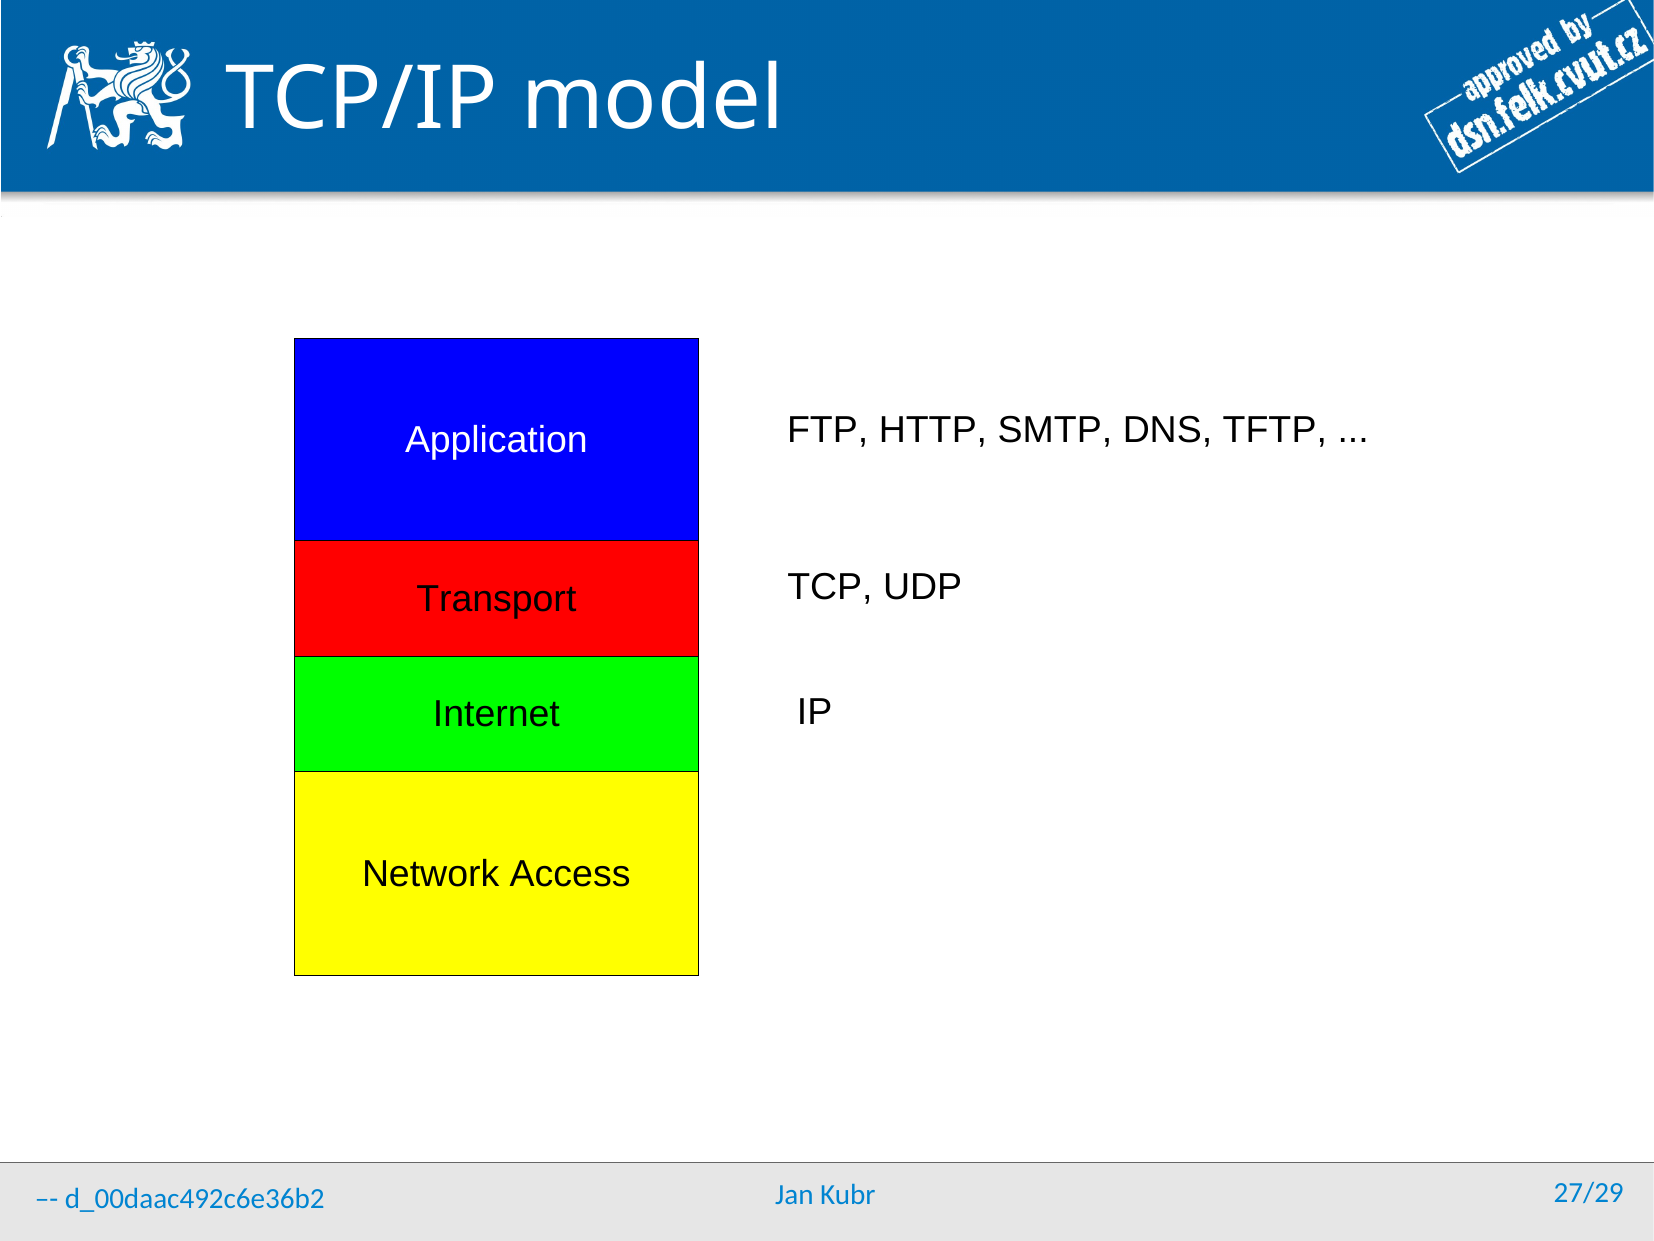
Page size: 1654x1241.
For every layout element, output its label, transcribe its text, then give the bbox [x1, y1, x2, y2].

text_box FTP, HTTP, SMTP, DNS, TFTP, ... [772, 401, 1364, 459]
text_box TCP, UDP [772, 557, 973, 615]
text_box IP [782, 682, 848, 740]
text_box Transport [294, 540, 699, 656]
title TCP/IP model [225, 0, 1426, 188]
picture [1, 0, 1654, 217]
text_box Application [294, 338, 699, 540]
text_box Network Access [294, 771, 699, 976]
text_box Internet [294, 656, 699, 771]
